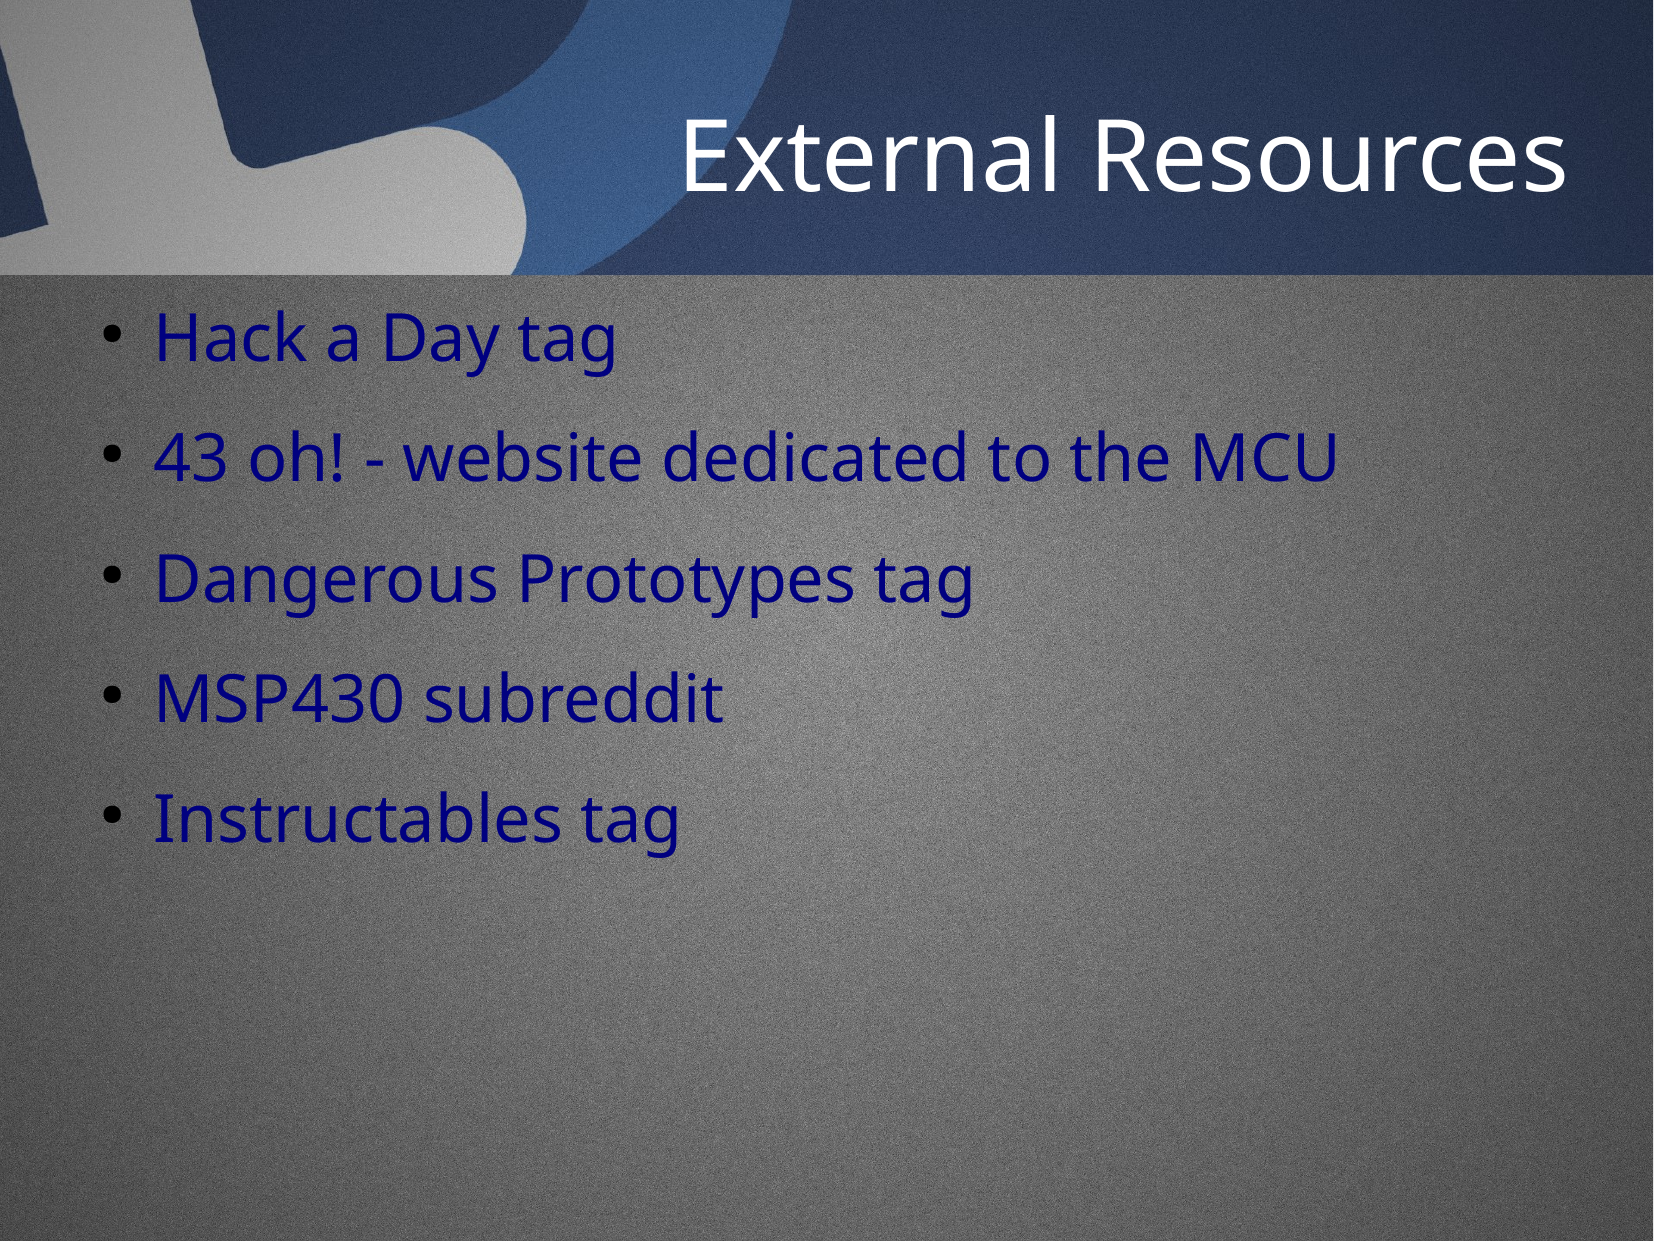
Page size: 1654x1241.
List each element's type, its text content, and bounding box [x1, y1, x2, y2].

picture [0, 0, 1654, 1241]
list Hack a Day tag 43 oh! - website dedicated to the MCU Dangerous Prototypes tag MSP430 subreddit Instructables tag [82, 290, 1571, 1109]
title External Resources [82, 49, 1571, 257]
